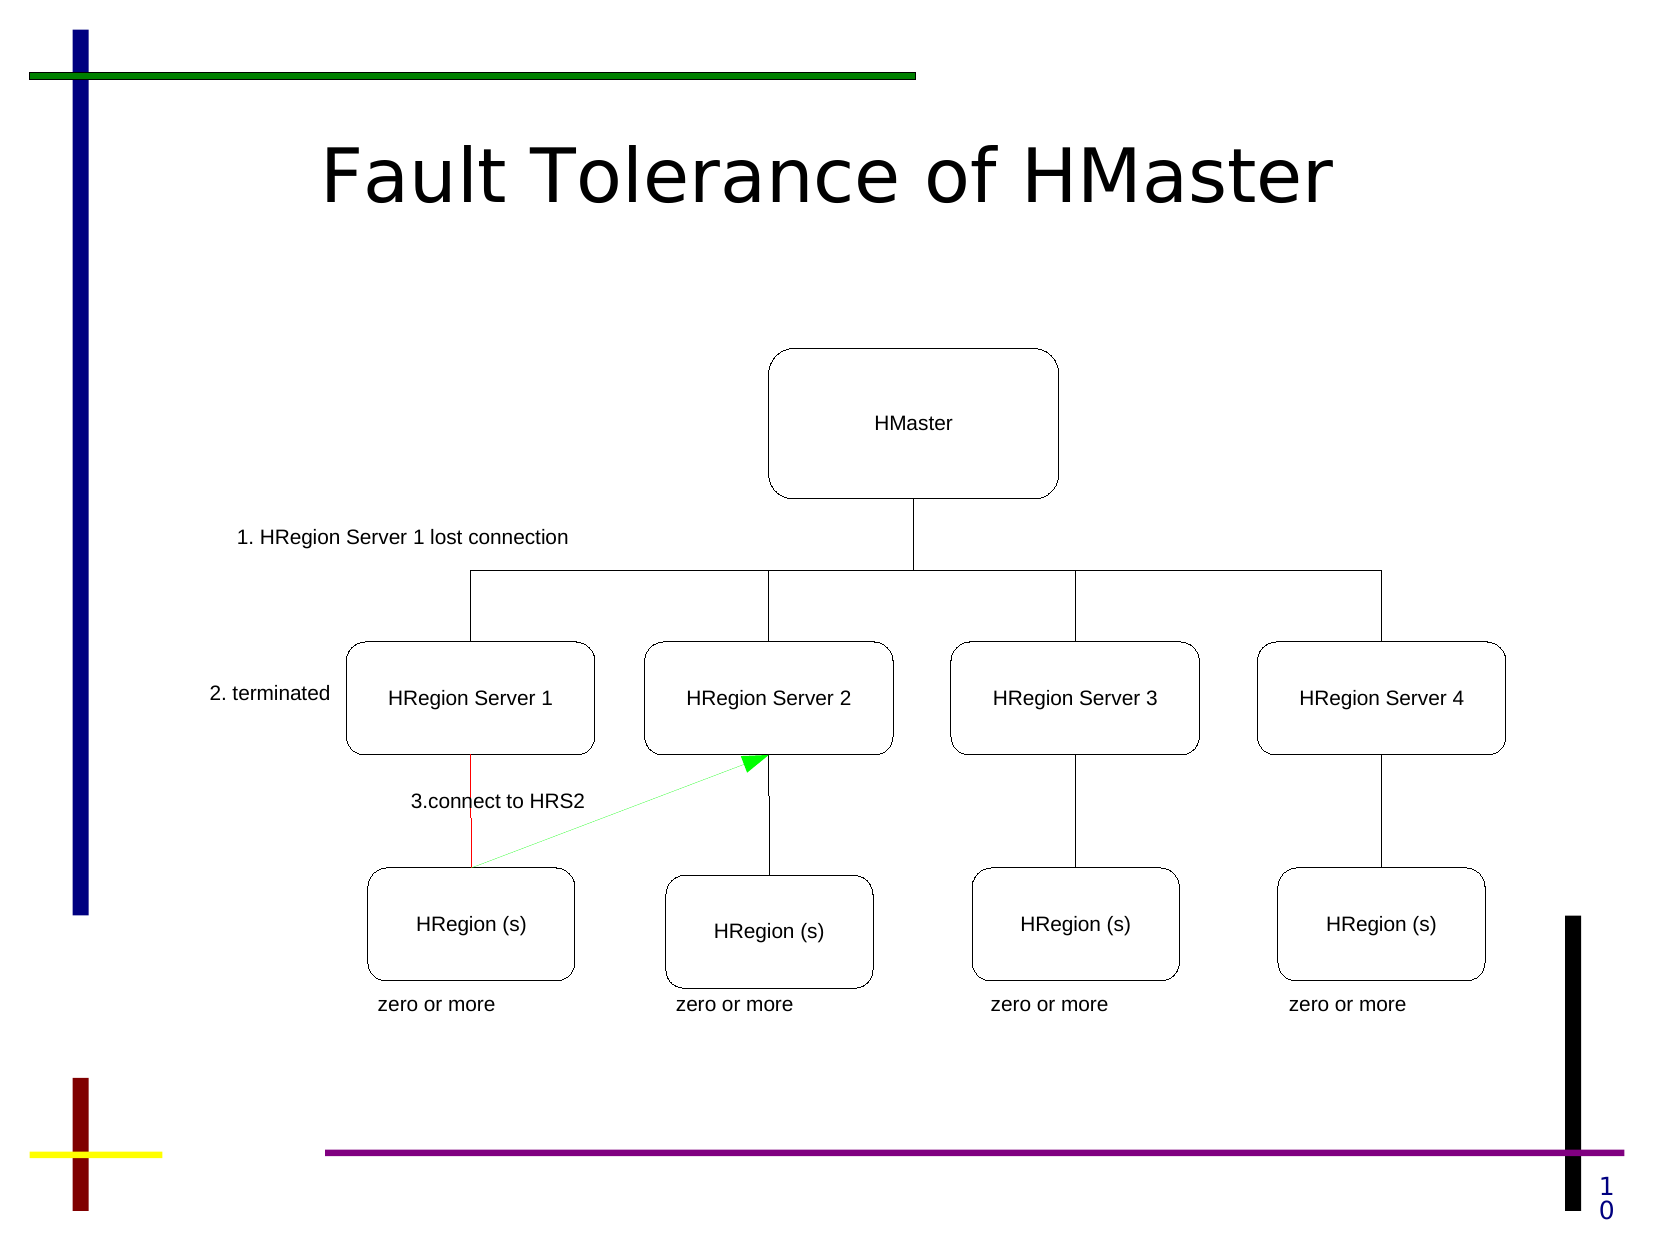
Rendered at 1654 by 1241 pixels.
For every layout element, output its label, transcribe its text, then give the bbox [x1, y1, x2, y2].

text_box HRegion Server 2 [644, 641, 894, 755]
text_box HRegion Server 3 [950, 641, 1200, 755]
text_box HRegion Server 4 [1257, 641, 1506, 755]
text_box zero or more [975, 985, 1183, 1034]
text_box zero or more [362, 985, 571, 1034]
text_box HRegion (s) [972, 867, 1180, 981]
text_box 1. HRegion Server 1 lost connection [222, 518, 761, 567]
text_box HRegion (s) [665, 875, 874, 985]
text_box HRegion (s) [1277, 867, 1486, 981]
text_box HMaster [768, 348, 1059, 499]
text_box 3.connect to HRS2 [396, 782, 703, 831]
text_box HRegion (s) [367, 867, 575, 981]
title Fault Tolerance of HMaster [121, 88, 1534, 266]
text_box zero or more [661, 985, 869, 1034]
text_box zero or more [1273, 985, 1482, 1034]
text_box HRegion Server 1 [346, 641, 595, 755]
text_box 2. terminated [194, 674, 373, 723]
